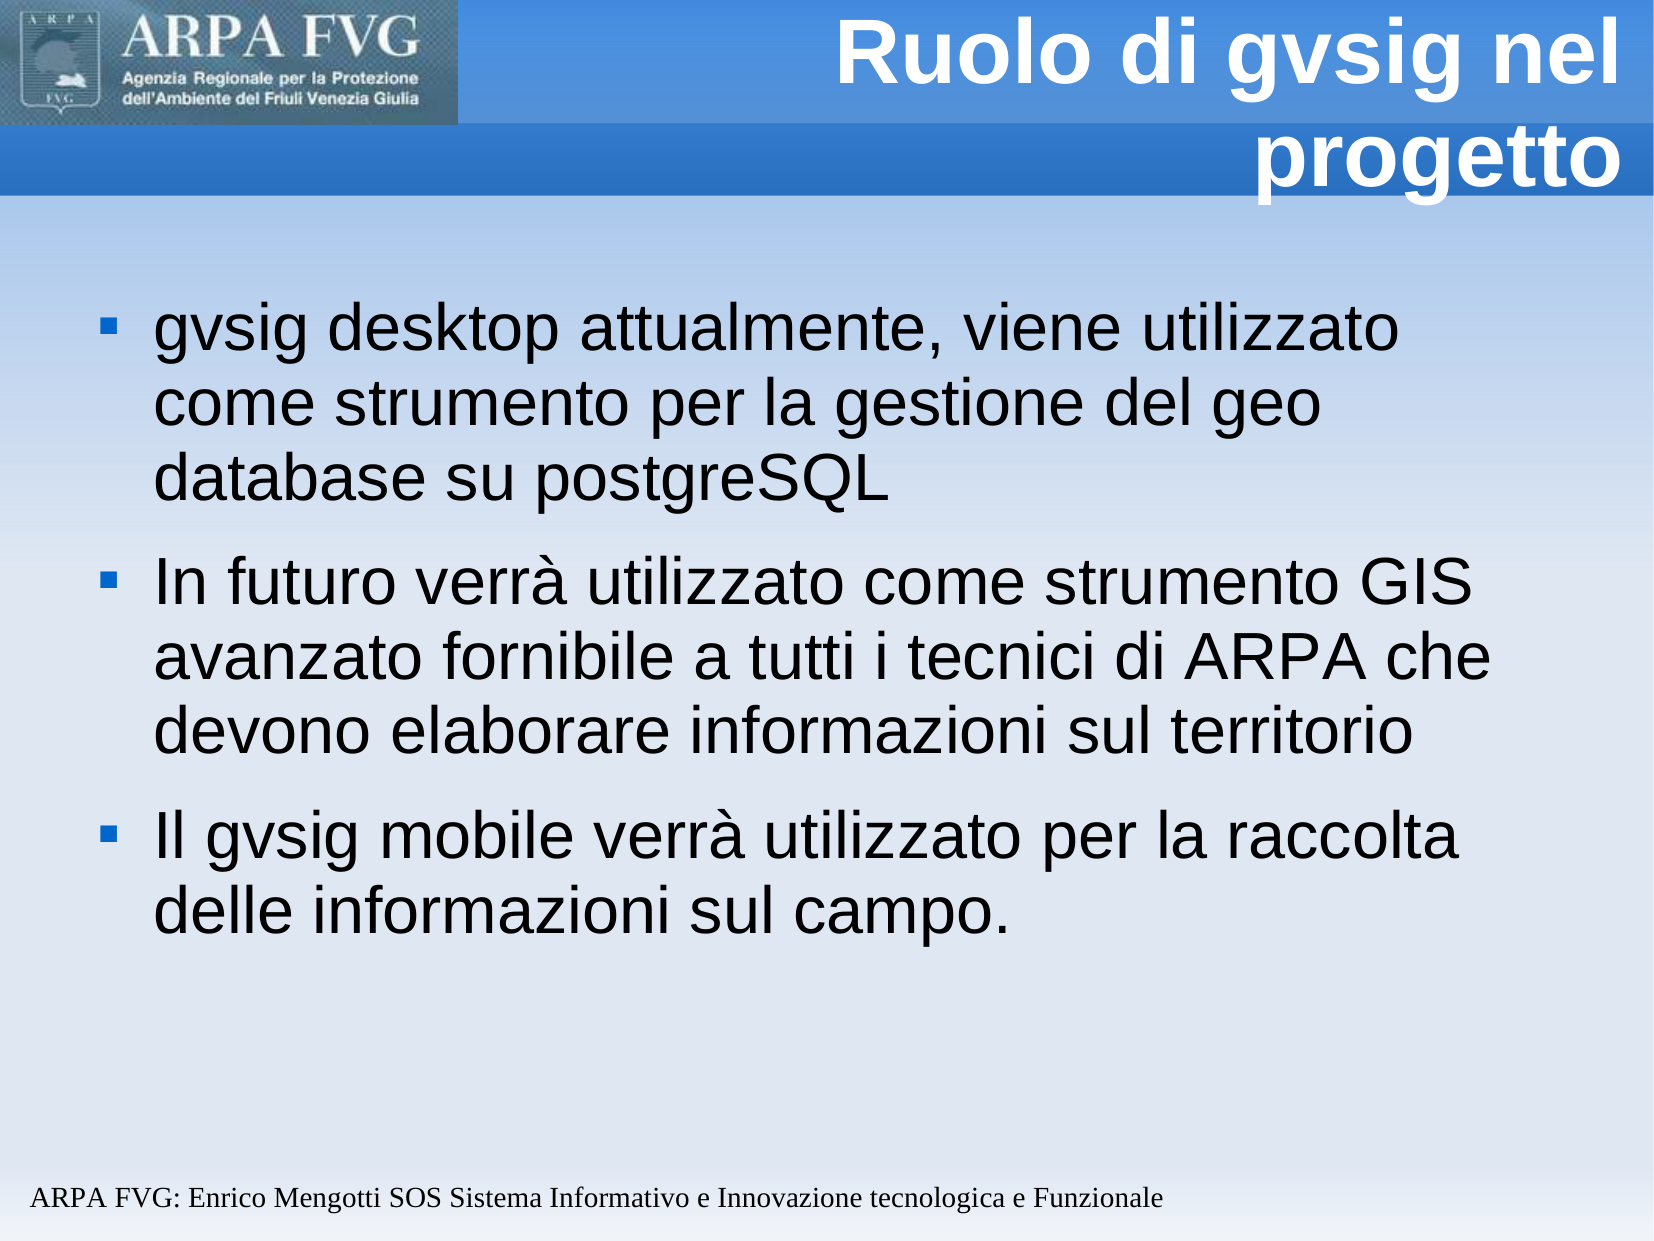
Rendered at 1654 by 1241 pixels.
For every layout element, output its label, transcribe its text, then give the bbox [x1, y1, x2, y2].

picture [0, 0, 1654, 1241]
list gvsig desktop attualmente, viene utilizzato come strumento per la gestione del geo database su postgreSQL In futuro verrà utilizzato come strumento GIS avanzato fornibile a tutti i tecnici di ARPA che devono elaborare informazioni sul territorio Il gvsig mobile verrà utilizzato per la raccolta delle informazioni sul campo. [82, 290, 1571, 1109]
title Ruolo di gvsig nel progetto [472, 0, 1625, 207]
